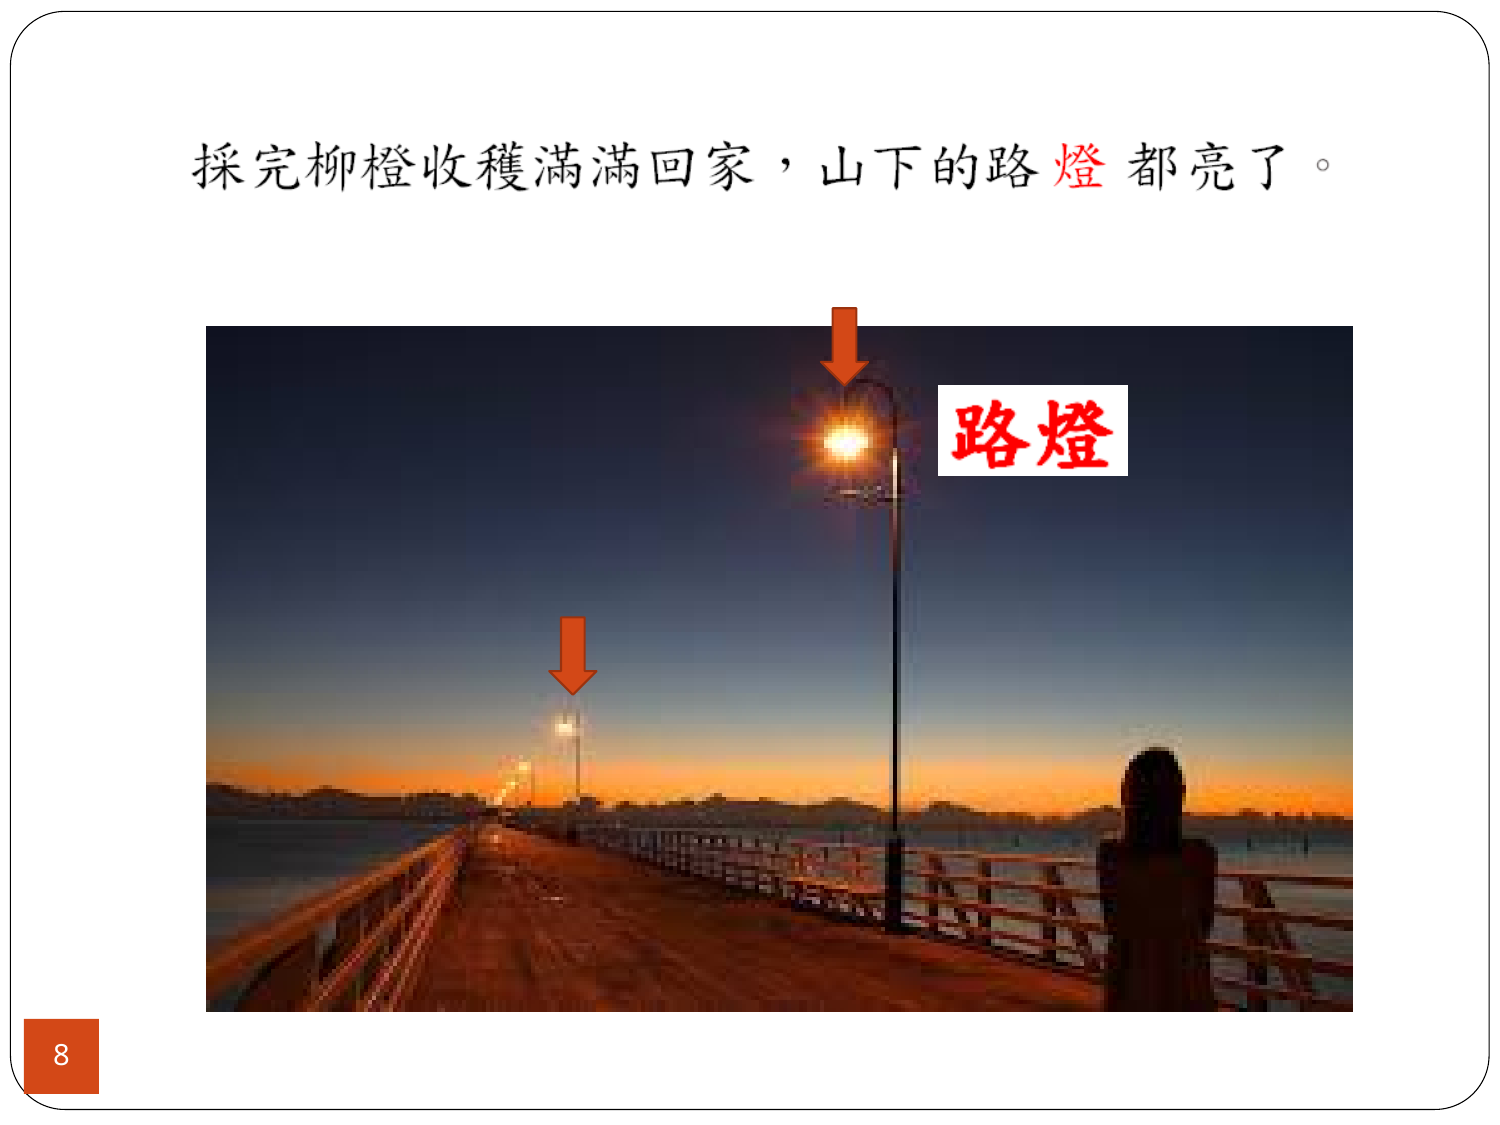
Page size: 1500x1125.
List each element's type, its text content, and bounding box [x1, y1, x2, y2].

text_box [549, 617, 597, 695]
picture [183, 125, 1346, 208]
text_box [820, 308, 869, 386]
picture [206, 326, 1353, 1012]
text_box 8 [23, 1018, 99, 1094]
